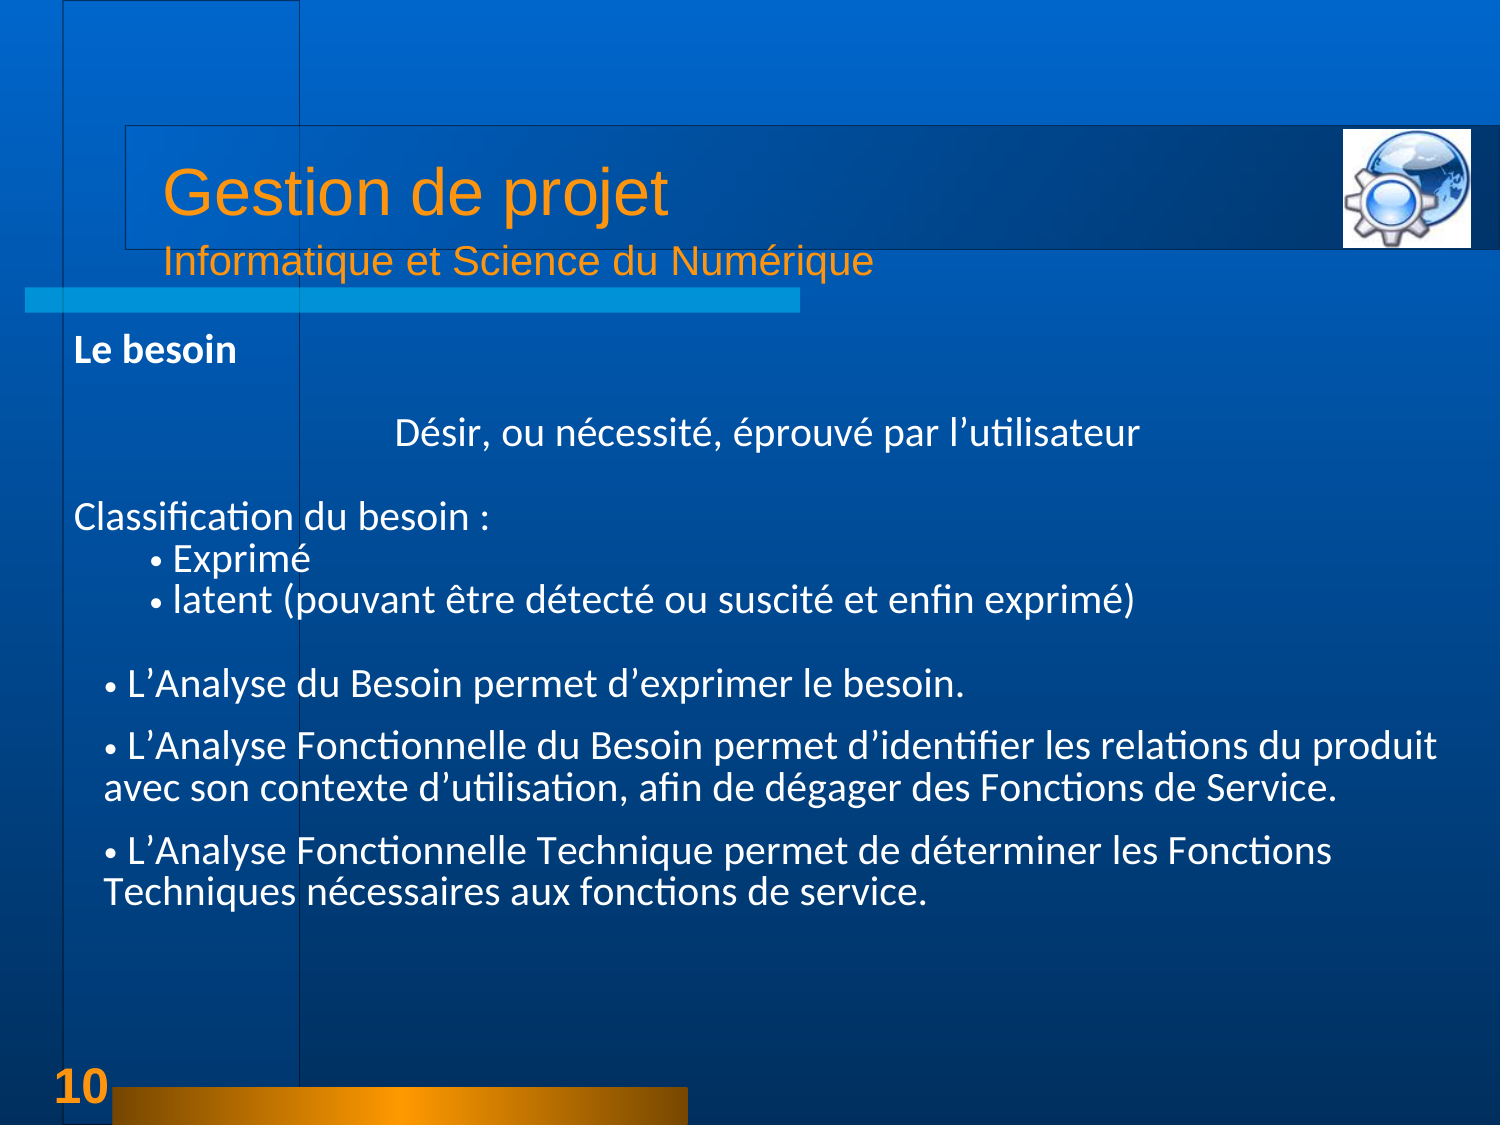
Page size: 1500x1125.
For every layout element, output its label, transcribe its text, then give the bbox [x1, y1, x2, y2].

text_box Le besoin Désir, ou nécessité, éprouvé par l’utilisateur Classification du besoin : Exprimé latent (pouvant être détecté ou suscité et enfin exprimé) L’Analyse du Besoin permet d’exprimer le besoin. L’Analyse Fonctionnelle du Besoin permet d’identifier les relations du produit avec son contexte d’utilisation, afin de dégager des Fonctions de Service. L’Analyse Fonctionnelle Technique permet de déterminer les Fonctions Techniques nécessaires aux fonctions de service. [59, 324, 1477, 1054]
picture [1343, 129, 1471, 248]
